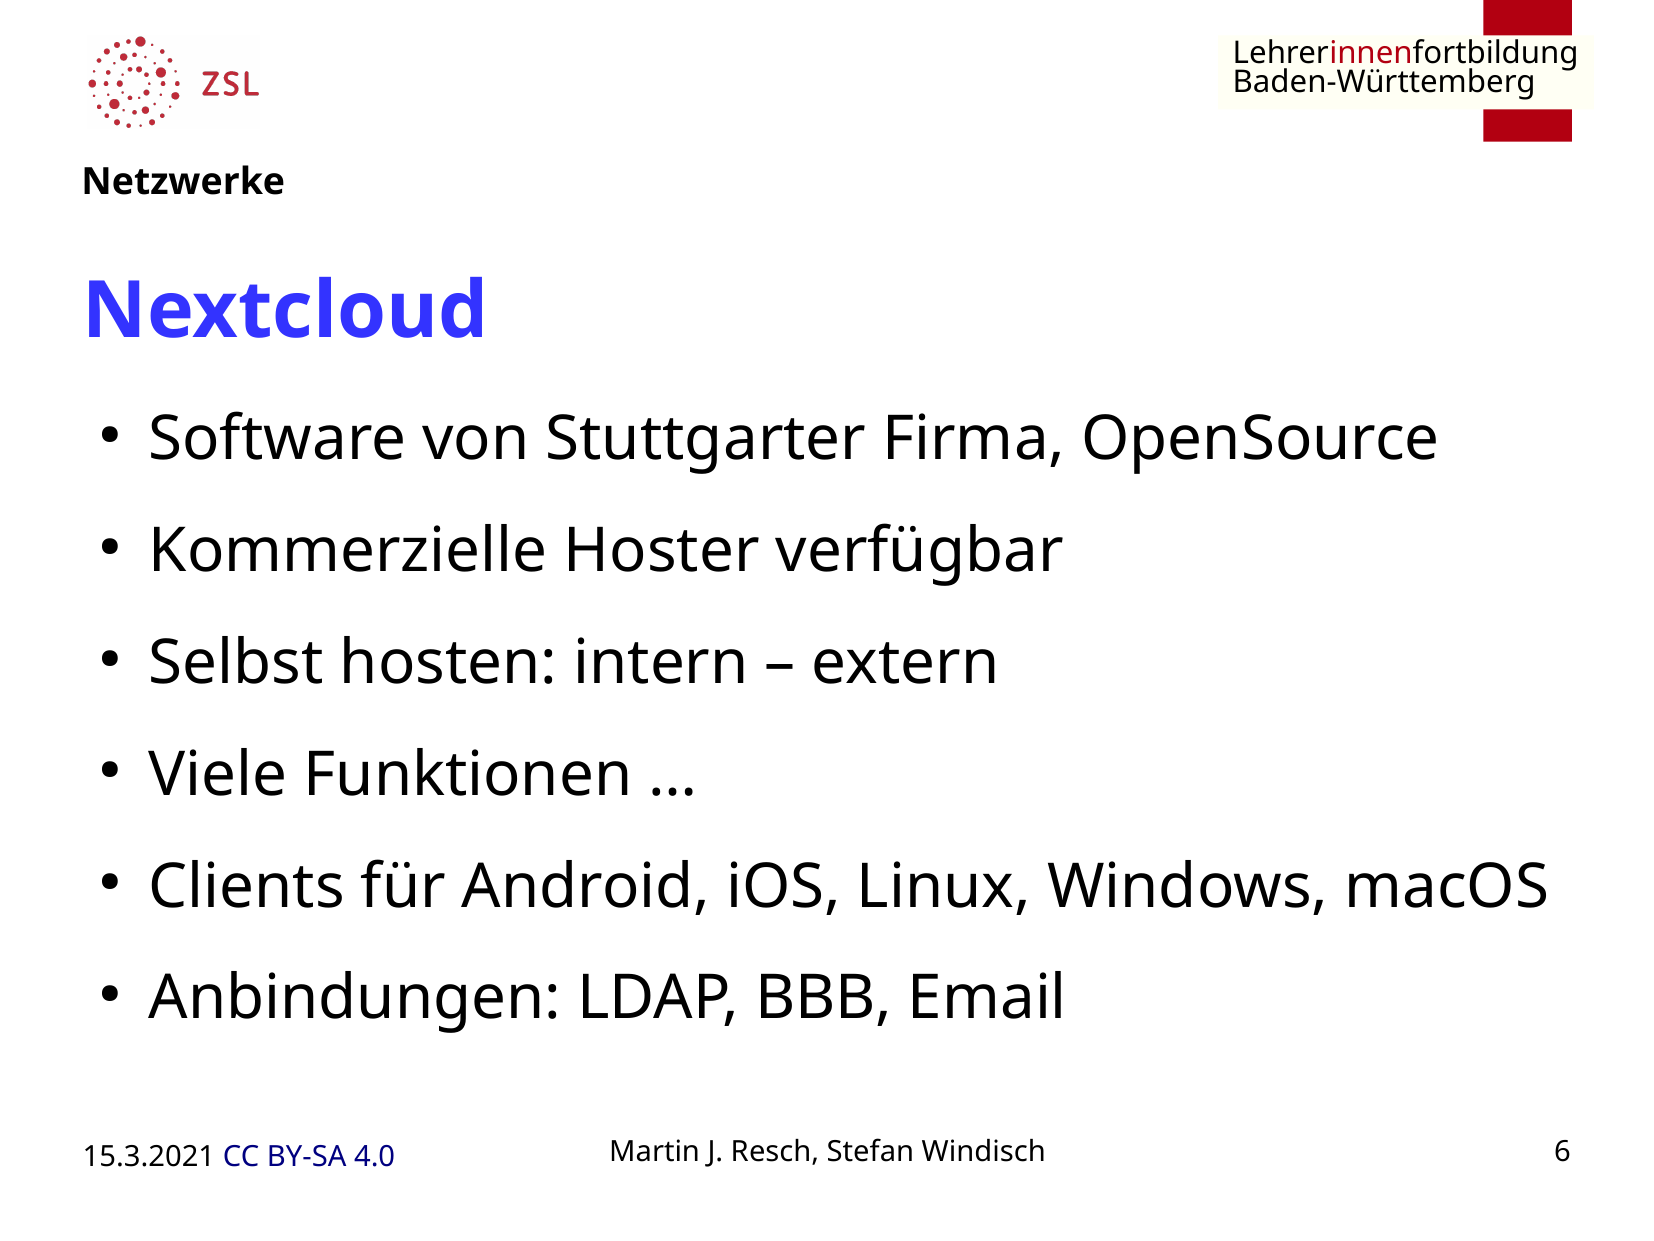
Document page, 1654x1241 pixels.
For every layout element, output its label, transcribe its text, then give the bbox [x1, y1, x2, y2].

title Nextcloud [82, 255, 1571, 359]
picture [87, 35, 260, 129]
list Software von Stuttgarter Firma, OpenSource Kommerzielle Hoster verfügbar Selbst hosten: intern – extern Viele Funktionen … Clients für Android, iOS, Linux, Windows, macOS Anbindungen: LDAP, BBB, Email [82, 393, 1571, 1051]
